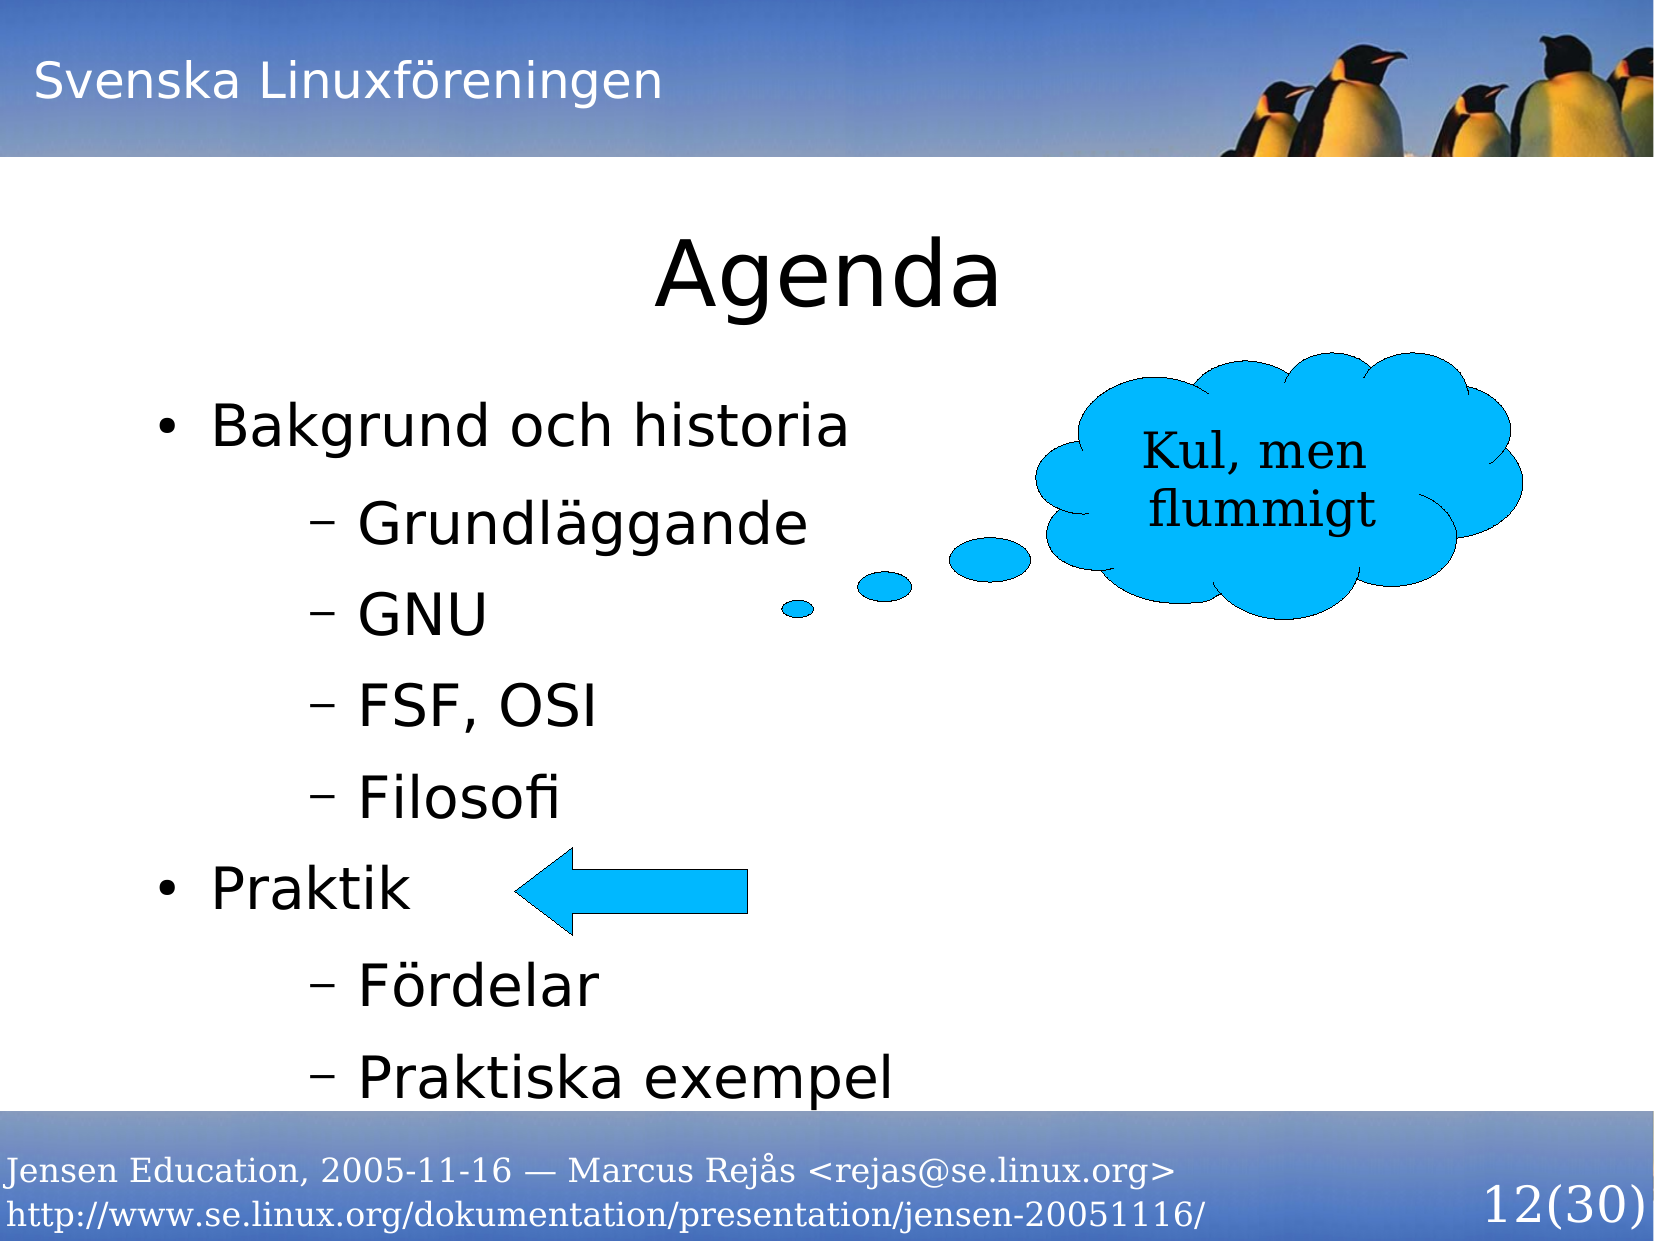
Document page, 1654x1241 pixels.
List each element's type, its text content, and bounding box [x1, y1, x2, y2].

picture [0, 1111, 1654, 1241]
text_box Kul, men flummigt [781, 600, 814, 618]
title Agenda [123, 160, 1537, 389]
list Bakgrund och historia Grundläggande GNU FSF, OSI Filosofi Praktik Fördelar Praktiska exempel [121, 392, 1534, 1113]
text_box [514, 847, 748, 936]
text_box Kul, men flummigt [1035, 352, 1523, 620]
picture [0, 0, 1654, 157]
text_box Kul, men flummigt [857, 571, 912, 602]
text_box Kul, men flummigt [949, 537, 1031, 583]
